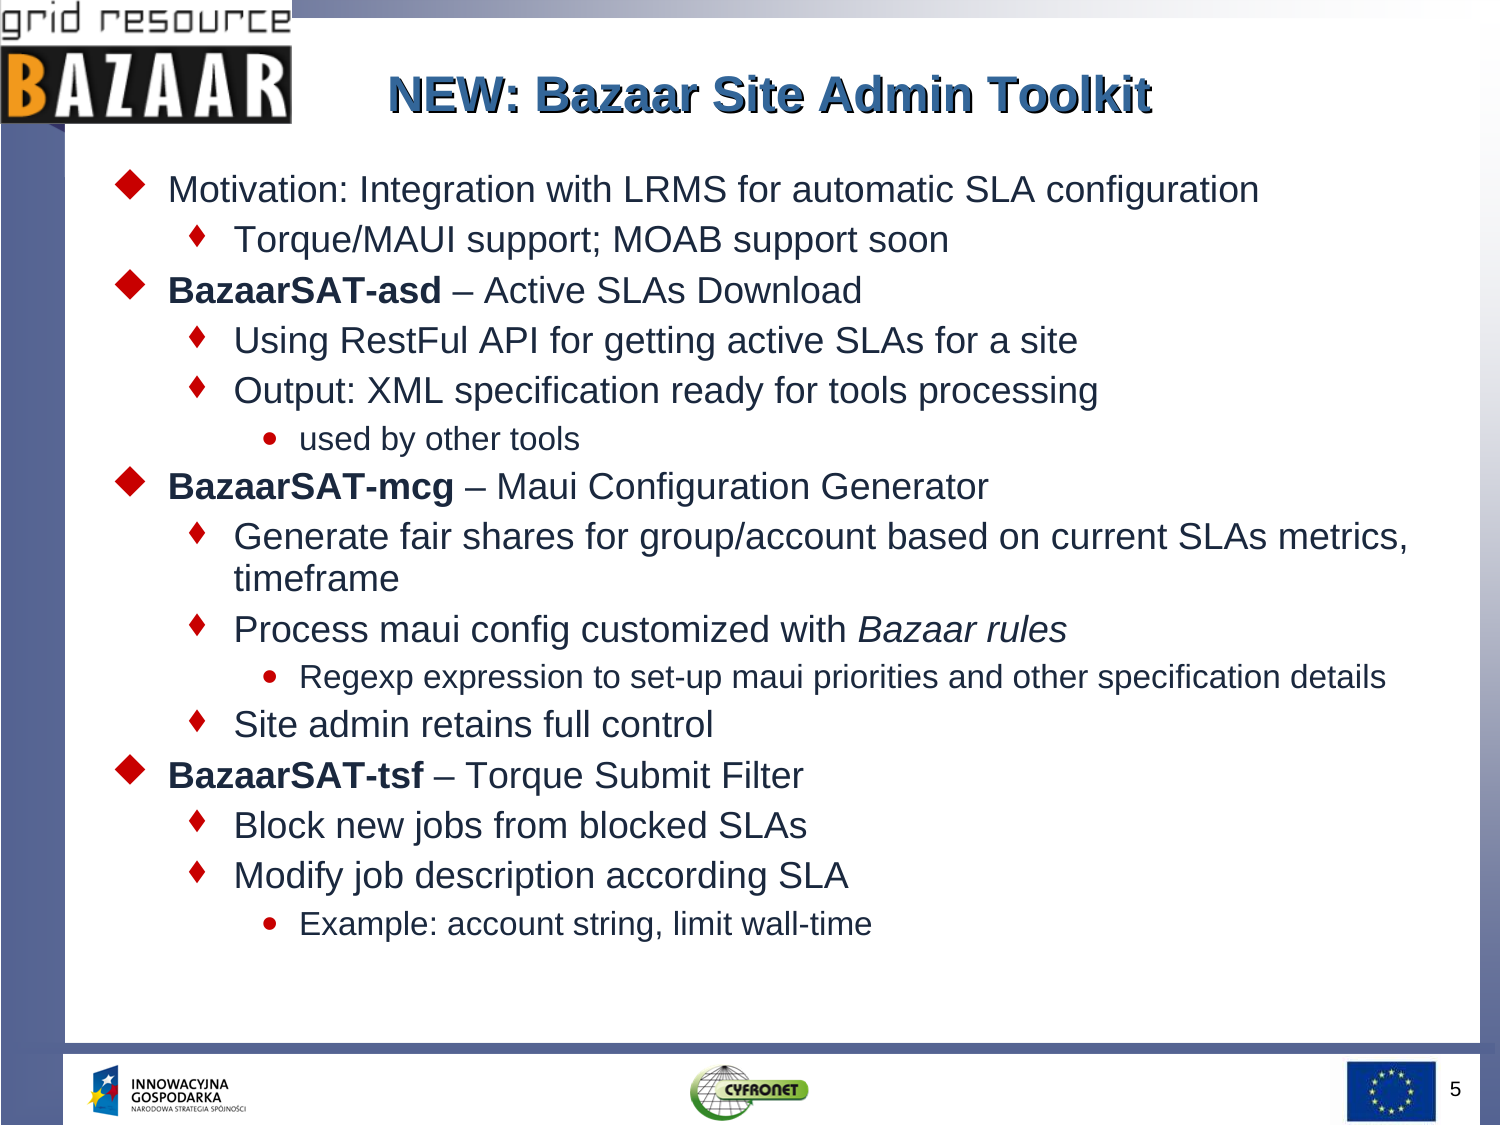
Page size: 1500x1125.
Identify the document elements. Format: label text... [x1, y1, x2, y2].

picture [0, 0, 1500, 1125]
list Motivation: Integration with LRMS for automatic SLA configuration Torque/MAUI support; MOAB support soon BazaarSAT-asd – Active SLAs Download Using RestFul API for getting active SLAs for a site Output: XML specification ready for tools processing used by other tools BazaarSAT-mcg – Maui Configuration Generator Generate fair shares for group/account based on current SLAs metrics, timeframe Process maui config customized with Bazaar rules Regexp expression to set-up maui priorities and other specification details Site admin retains full control BazaarSAT-tsf – Torque Submit Filter Block new jobs from blocked SLAs Modify job description according SLA Example: account string, limit wall-time [96, 160, 1447, 1028]
title NEW: Bazaar Site Admin Toolkit [127, 51, 1412, 138]
